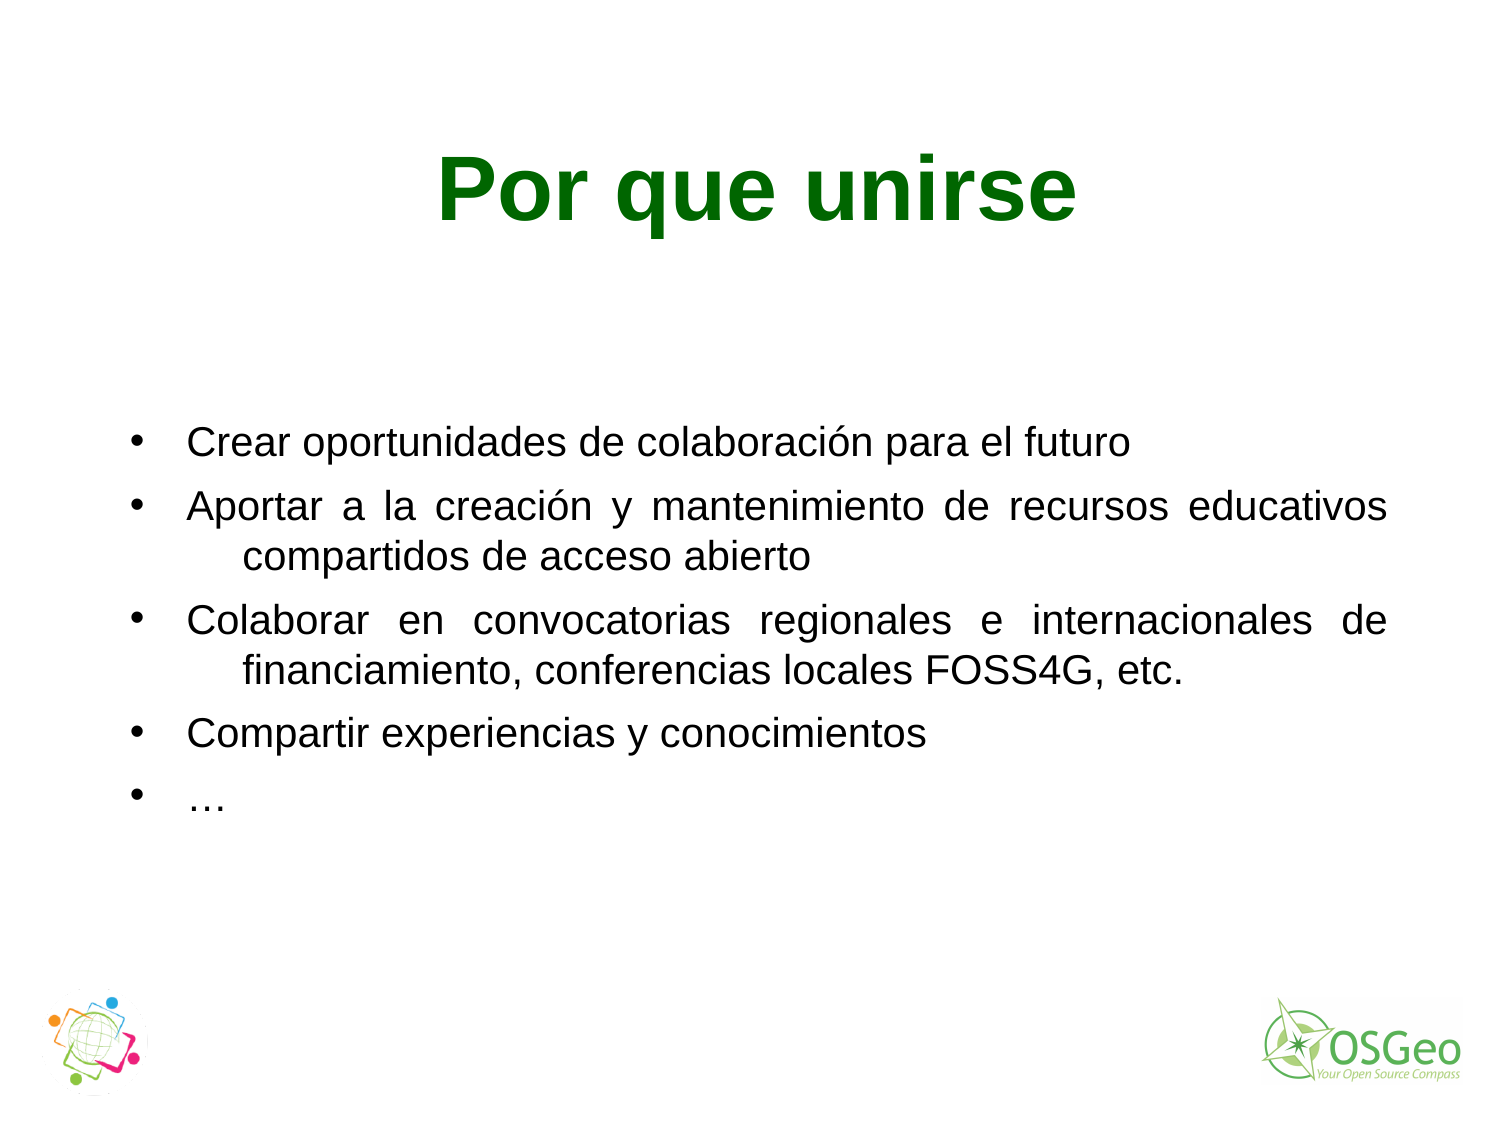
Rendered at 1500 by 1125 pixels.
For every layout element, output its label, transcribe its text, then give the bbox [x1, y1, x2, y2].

picture [40, 987, 148, 1096]
list Crear oportunidades de colaboración para el futuro Aportar a la creación y mantenimiento de recursos educativos compartidos de acceso abierto Colaborar en convocatorias regionales e internacionales de financiamiento, conferencias locales FOSS4G, etc. Compartir experiencias y conocimientos … [115, 343, 1404, 851]
title Por que unirse [82, 121, 1433, 247]
picture [1261, 997, 1463, 1085]
